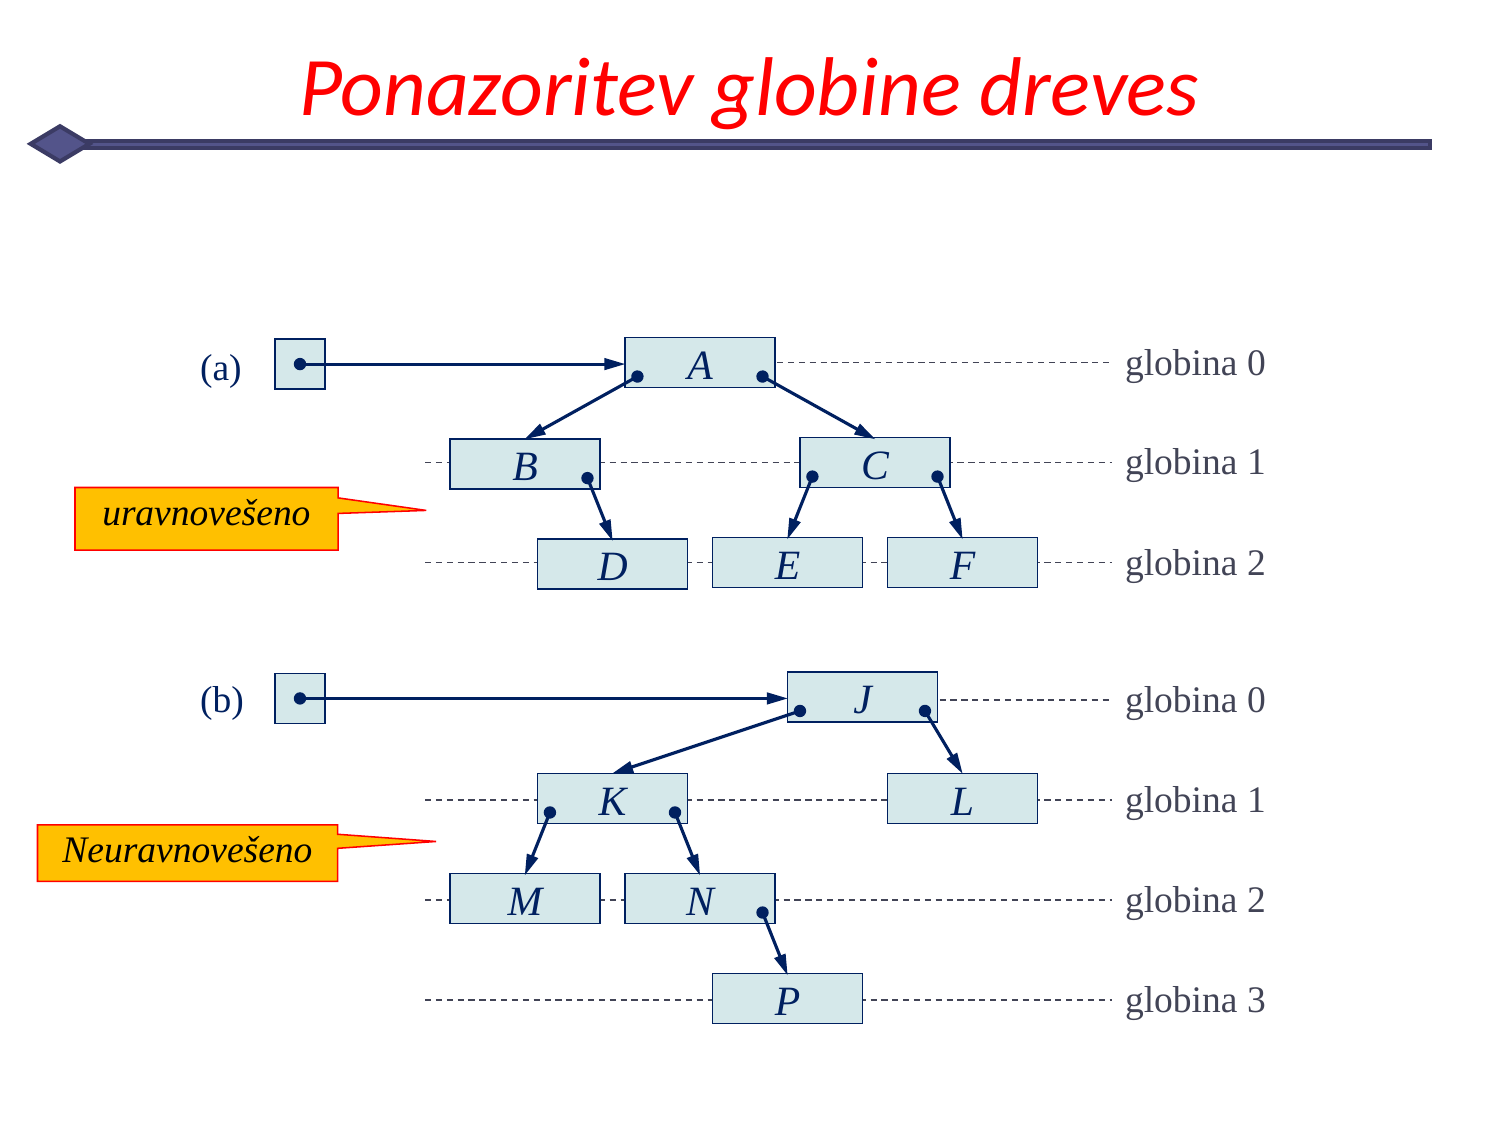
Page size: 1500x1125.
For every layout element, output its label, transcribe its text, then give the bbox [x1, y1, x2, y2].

text_box F [887, 537, 1038, 588]
text_box P [712, 973, 863, 1024]
text_box globina 2 [1125, 874, 1288, 921]
text_box N [624, 873, 776, 924]
text_box globina 0 [1124, 337, 1300, 383]
text_box uravnovešeno [75, 487, 427, 551]
text_box J [787, 671, 938, 723]
text_box Neuravnovešeno [37, 824, 437, 882]
text_box K [537, 773, 688, 824]
text_box globina 0 [1124, 674, 1313, 721]
text_box M [450, 873, 601, 924]
text_box [275, 338, 325, 389]
text_box L [887, 773, 1038, 824]
text_box (a) [200, 342, 251, 388]
title Ponazoritev globine dreves [75, 23, 1426, 141]
text_box [275, 673, 325, 724]
text_box globina 3 [1124, 974, 1313, 1021]
text_box (b) [200, 674, 251, 721]
text_box E [712, 537, 863, 588]
text_box globina 1 [1124, 774, 1300, 821]
text_box D [537, 539, 688, 590]
text_box globina 2 [1125, 537, 1288, 583]
text_box B [450, 439, 601, 490]
text_box A [624, 337, 776, 388]
text_box C [800, 437, 951, 488]
text_box globina 1 [1125, 437, 1276, 483]
